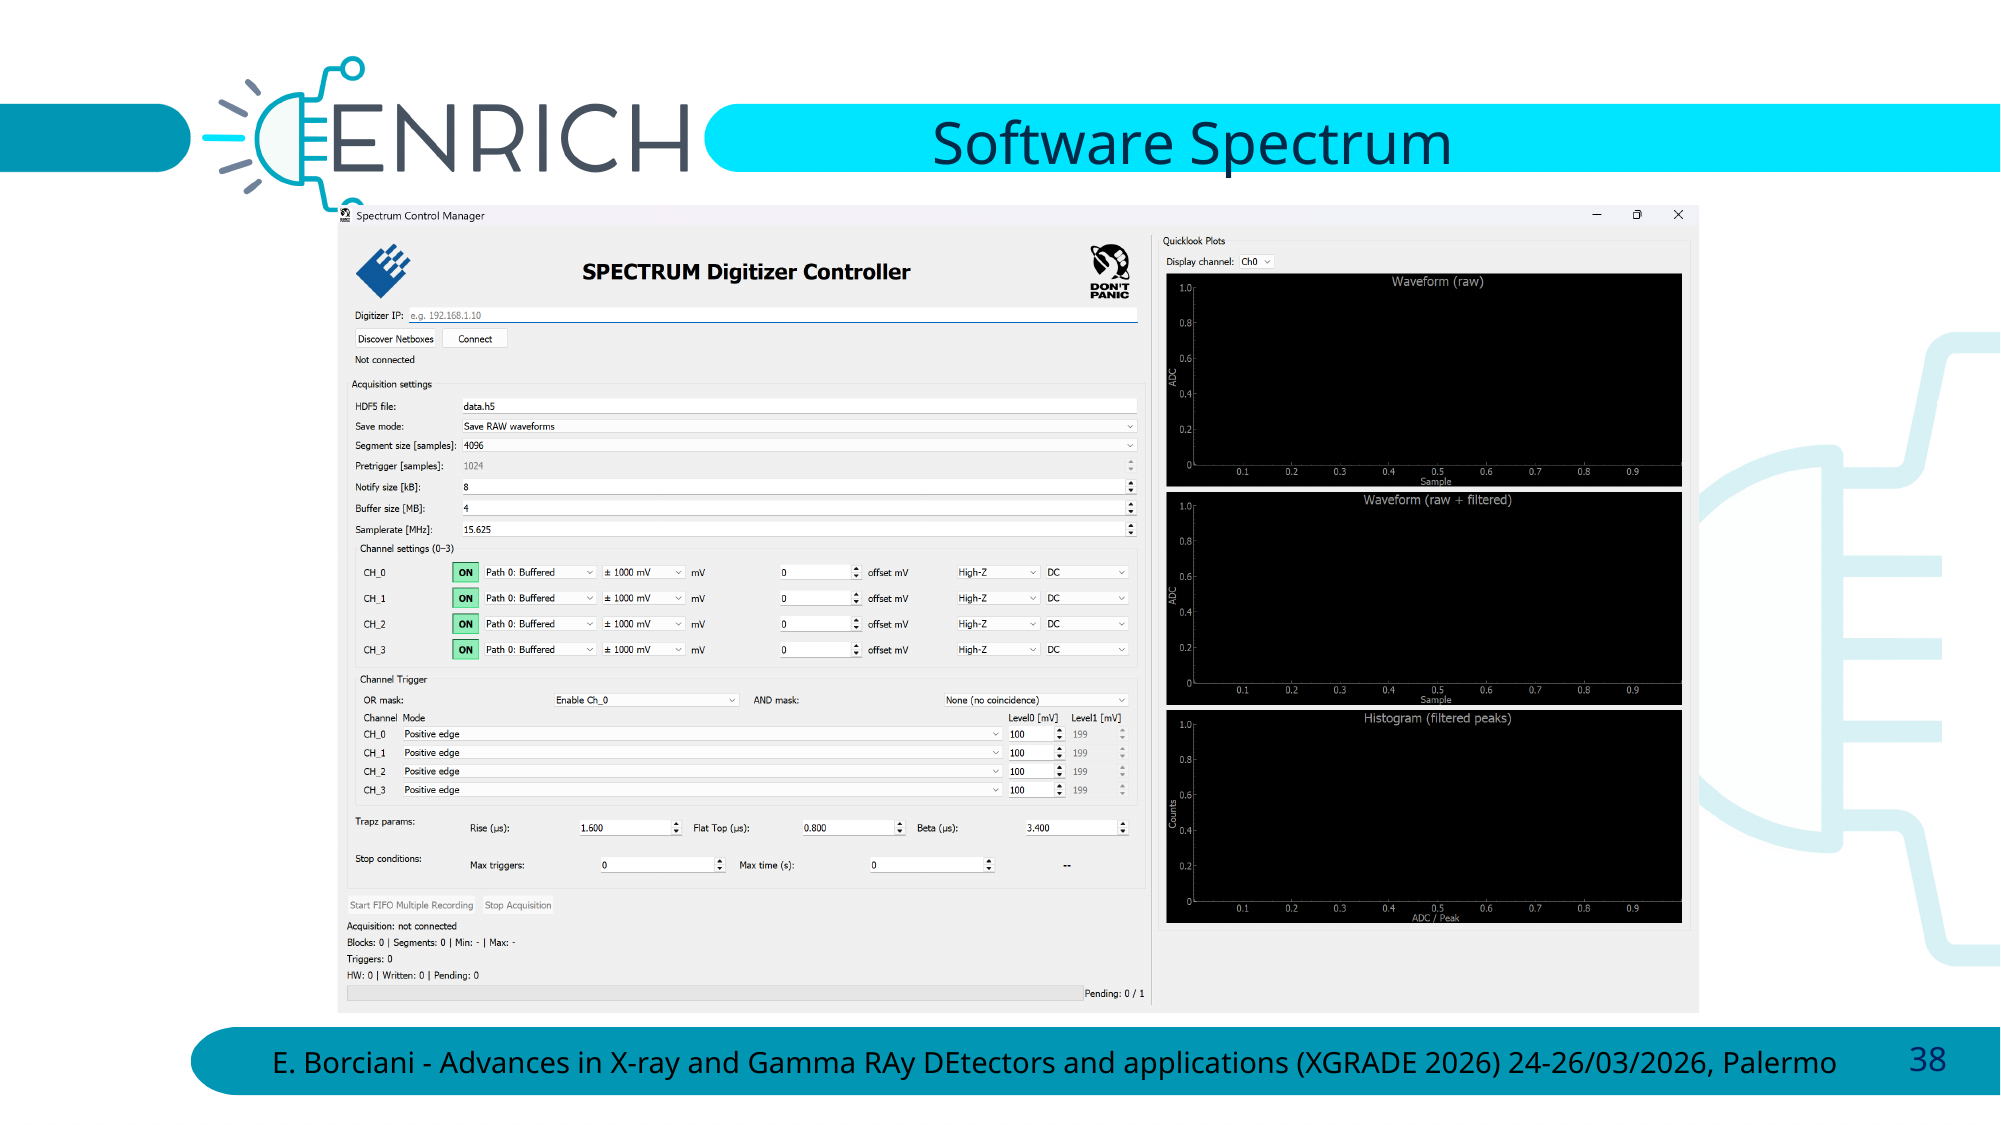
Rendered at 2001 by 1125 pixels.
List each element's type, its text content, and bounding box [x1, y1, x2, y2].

slide_number <number> [1512, 1031, 1963, 1092]
text_box E. Borciani - Advances in X-ray and Gamma RAy DEtectors and applications (XGRADE 2026) 24-26/03/2026, Palermo [149, 1037, 1962, 1087]
picture [0, 0, 2001, 1125]
text_box Software Spectrum [917, 98, 1538, 184]
